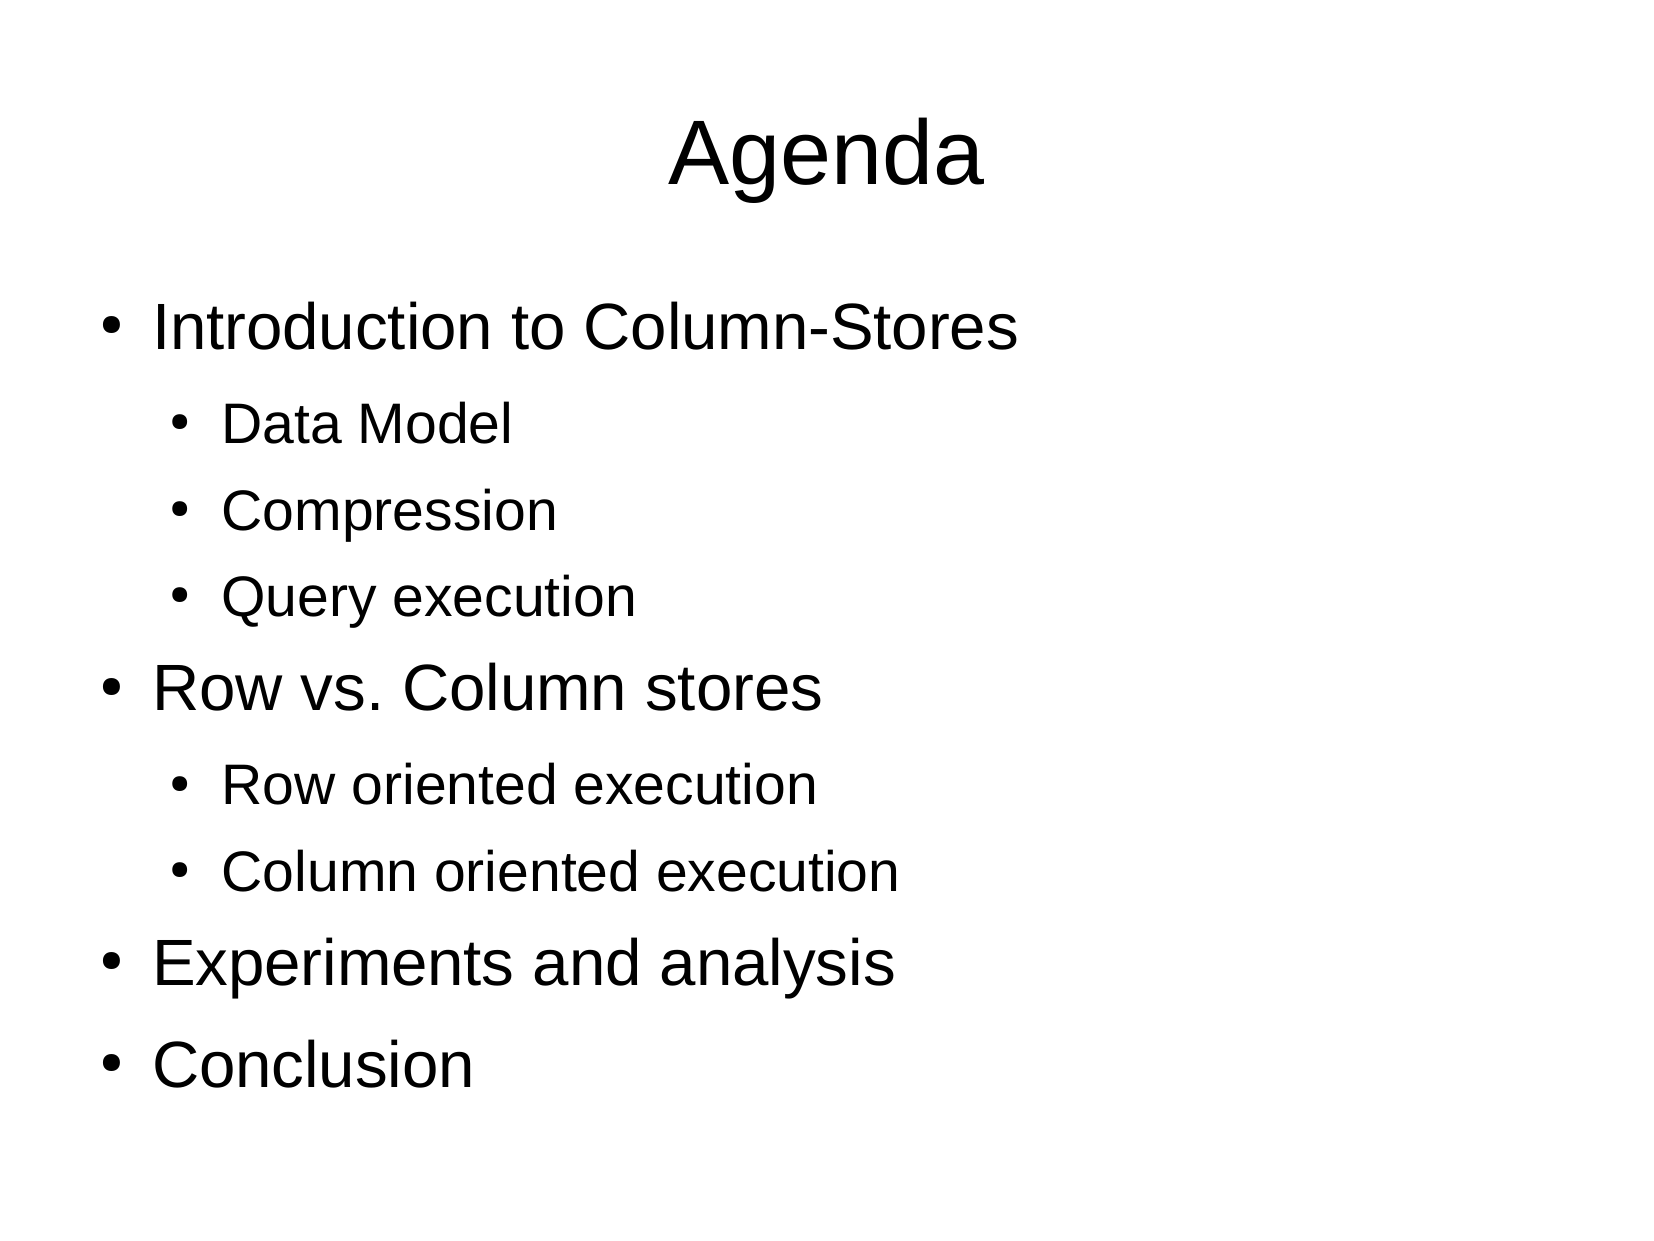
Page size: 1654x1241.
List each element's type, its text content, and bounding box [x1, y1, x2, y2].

list Introduction to Column-Stores Data Model Compression Query execution Row vs. Column stores Row oriented execution Column oriented execution Experiments and analysis Conclusion [82, 290, 1571, 1109]
title Agenda [82, 49, 1571, 257]
